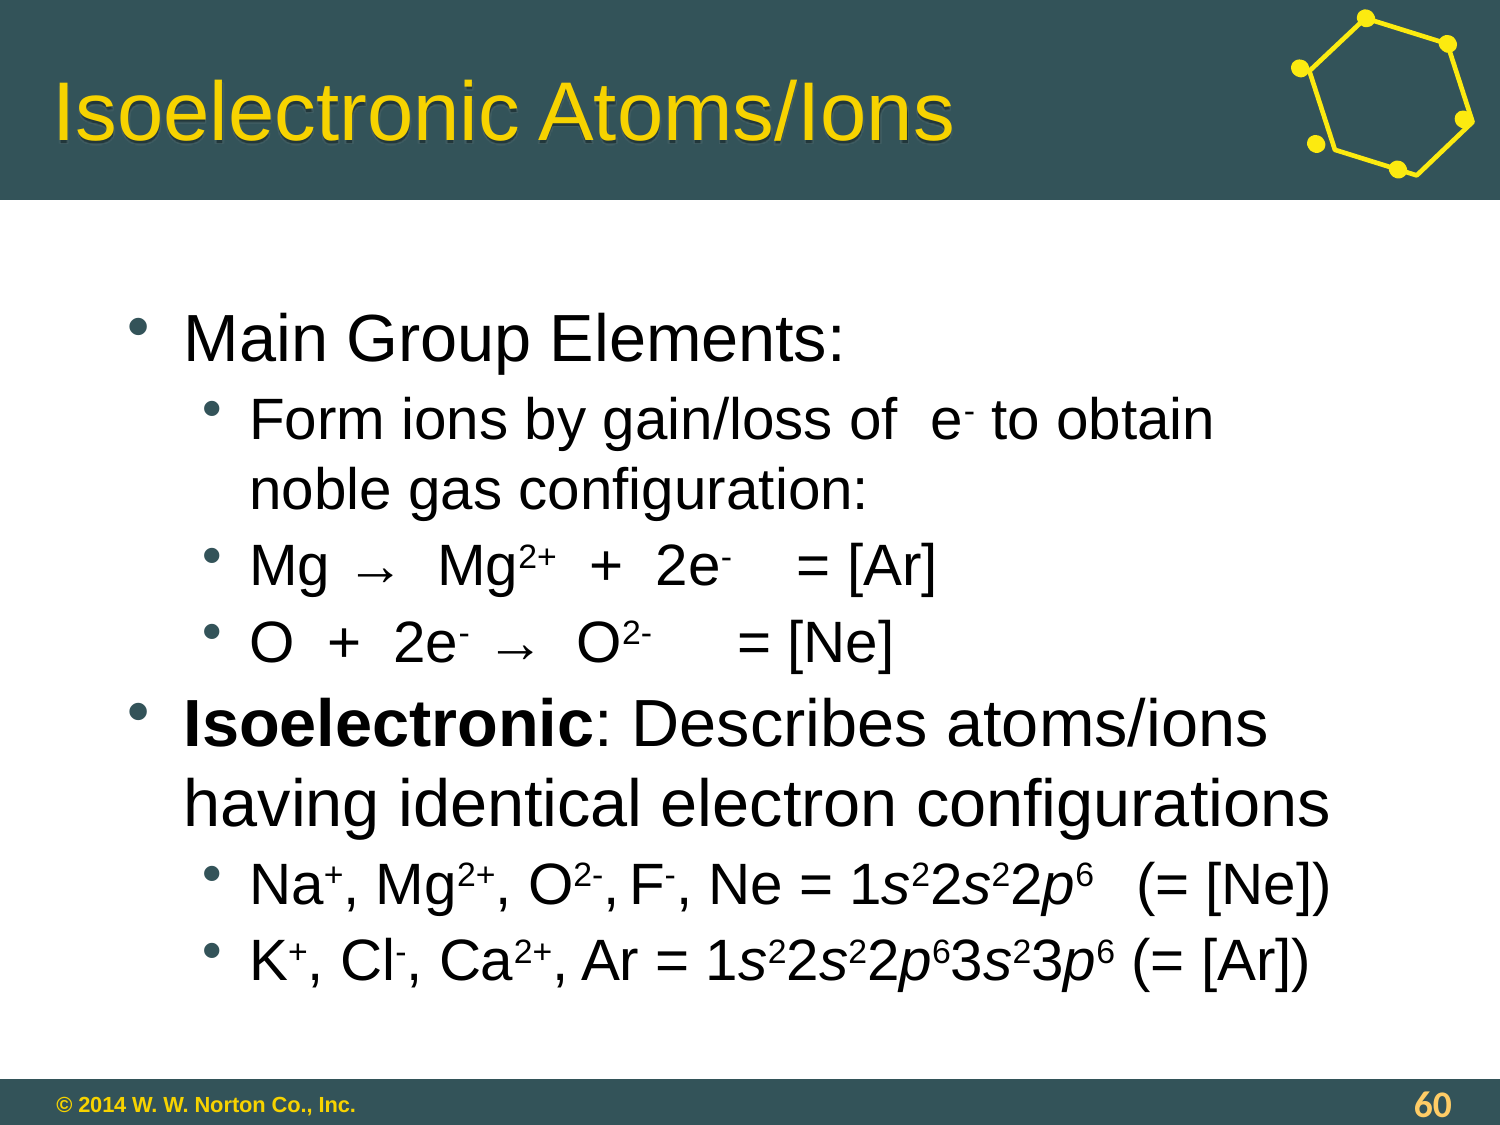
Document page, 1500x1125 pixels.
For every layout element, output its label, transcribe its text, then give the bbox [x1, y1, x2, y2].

list Main Group Elements: Form ions by gain/loss of e- to obtain noble gas configuration: Mg → Mg2+ + 2e- = [Ar] O + 2e- → O2- = [Ne] Isoelectronic: Describes atoms/ions having identical electron configurations Na+, Mg2+, O2-, F-, Ne = 1s22s22p6 (= [Ne]) K+, Cl-, Ca2+, Ar = 1s22s22p63s23p6 (= [Ar]) [112, 287, 1388, 1000]
title Isoelectronic Atoms/Ions [37, 19, 1118, 195]
slide_number <number> [1390, 1076, 1468, 1125]
